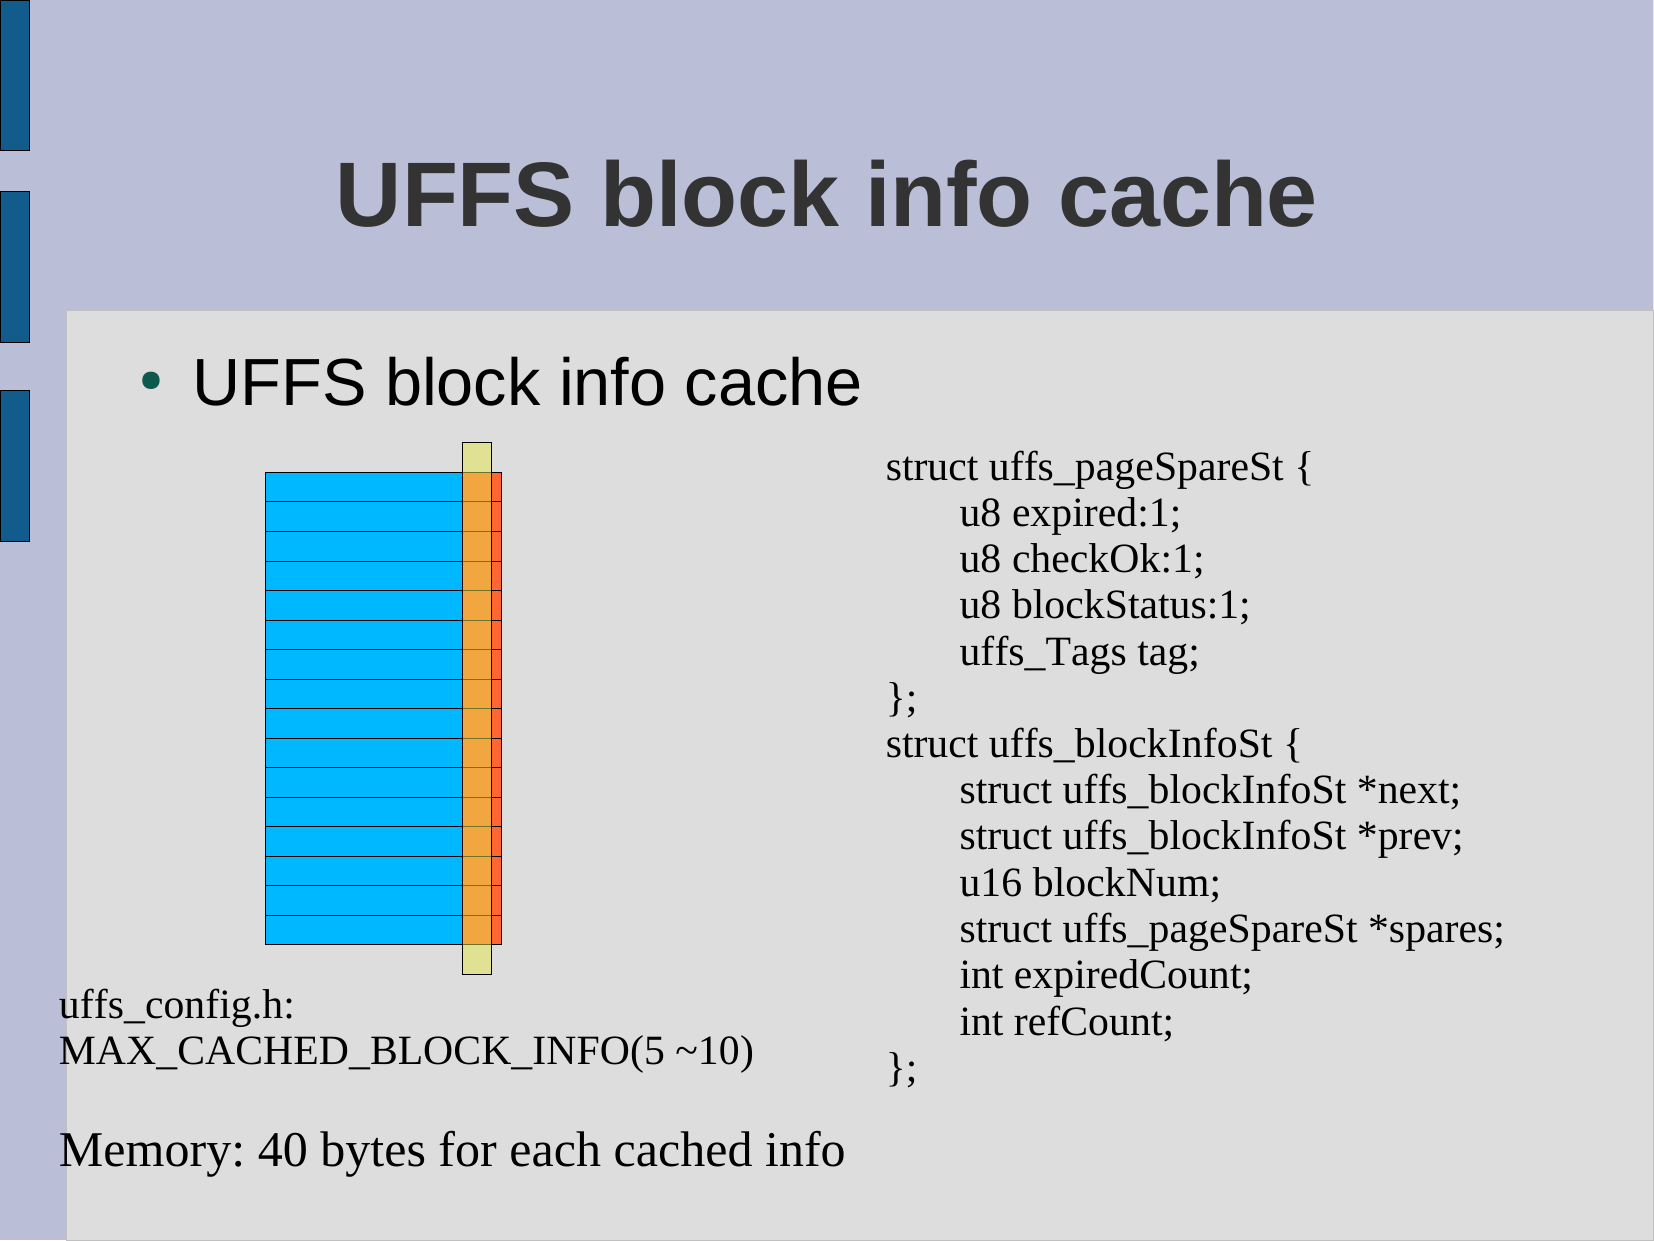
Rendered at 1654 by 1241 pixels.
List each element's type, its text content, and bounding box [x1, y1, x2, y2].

text_box uffs_config.h: MAX_CACHED_BLOCK_INFO(5 ~10) [59, 980, 827, 1105]
title UFFS block info cache [121, 91, 1534, 299]
text_box Memory: 40 bytes for each cached info [59, 1122, 886, 1178]
list UFFS block info cache [121, 344, 1534, 420]
text_box [265, 442, 502, 975]
text_box struct uffs_pageSpareSt { u8 expired:1; u8 checkOk:1; u8 blockStatus:1; uffs_Tags tag; }; struct uffs_blockInfoSt { struct uffs_blockInfoSt *next; struct uffs_blockInfoSt *prev; u16 blockNum; struct uffs_pageSpareSt *spares; int expiredCount; int refCount; }; [885, 442, 1536, 1091]
